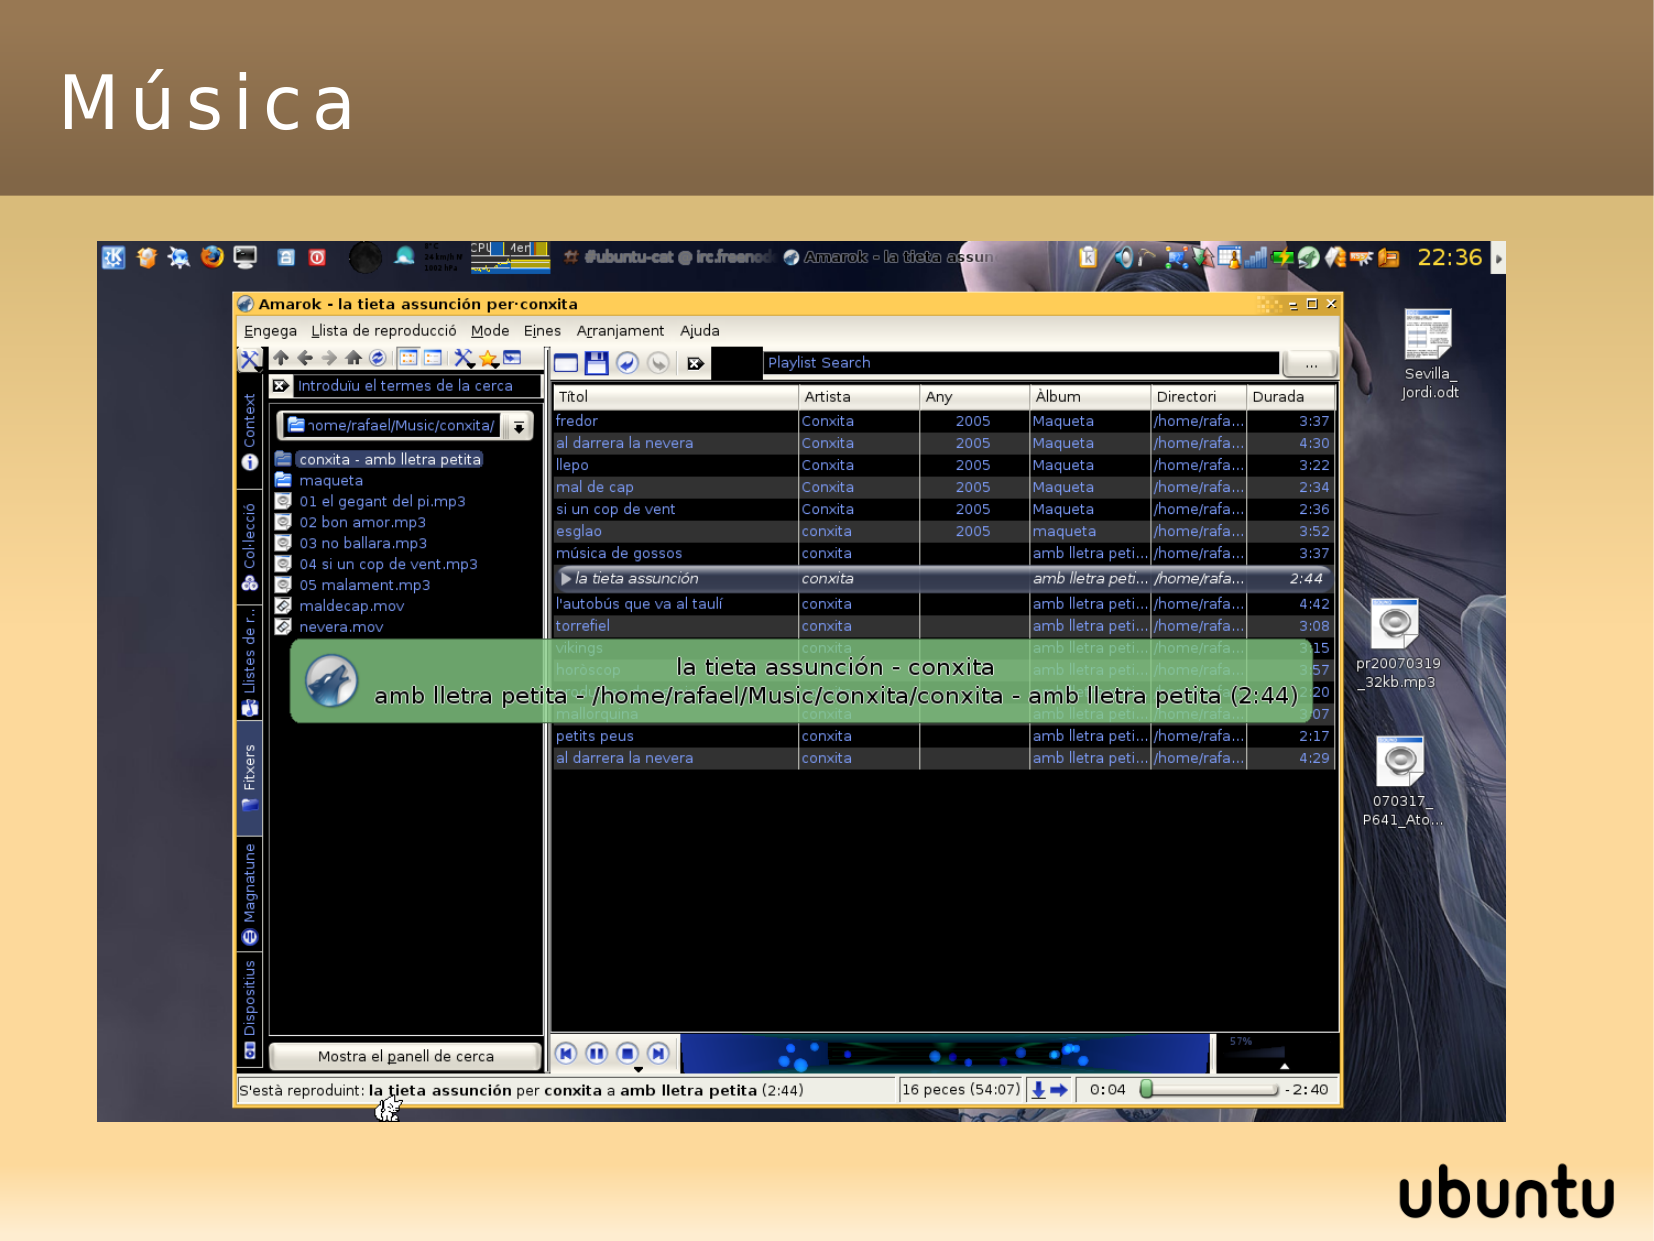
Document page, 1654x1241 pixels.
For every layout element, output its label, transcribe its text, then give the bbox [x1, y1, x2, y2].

picture [0, 0, 1654, 1241]
title Música [59, 29, 1595, 178]
